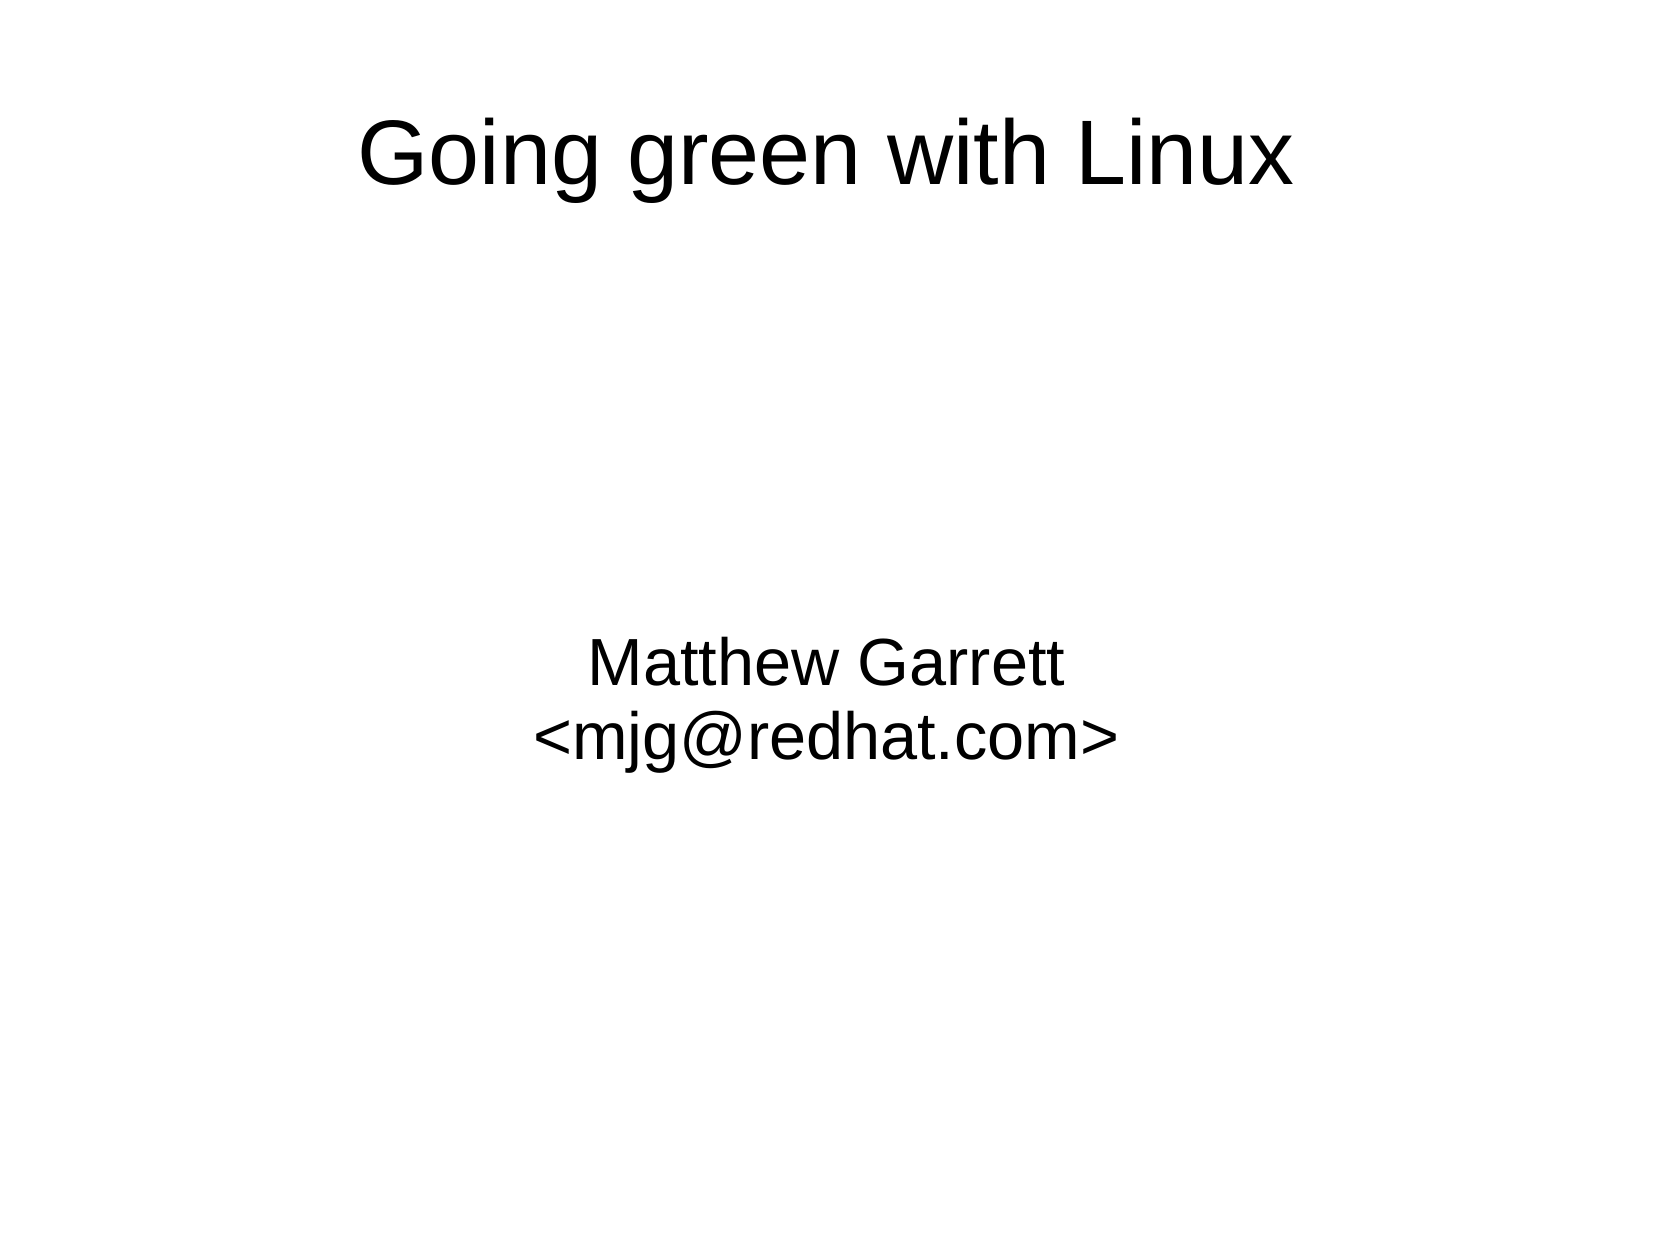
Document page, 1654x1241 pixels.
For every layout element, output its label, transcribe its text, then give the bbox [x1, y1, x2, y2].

subtitle Matthew Garrett <mjg@redhat.com> [82, 290, 1571, 1109]
title Going green with Linux [82, 49, 1571, 257]
